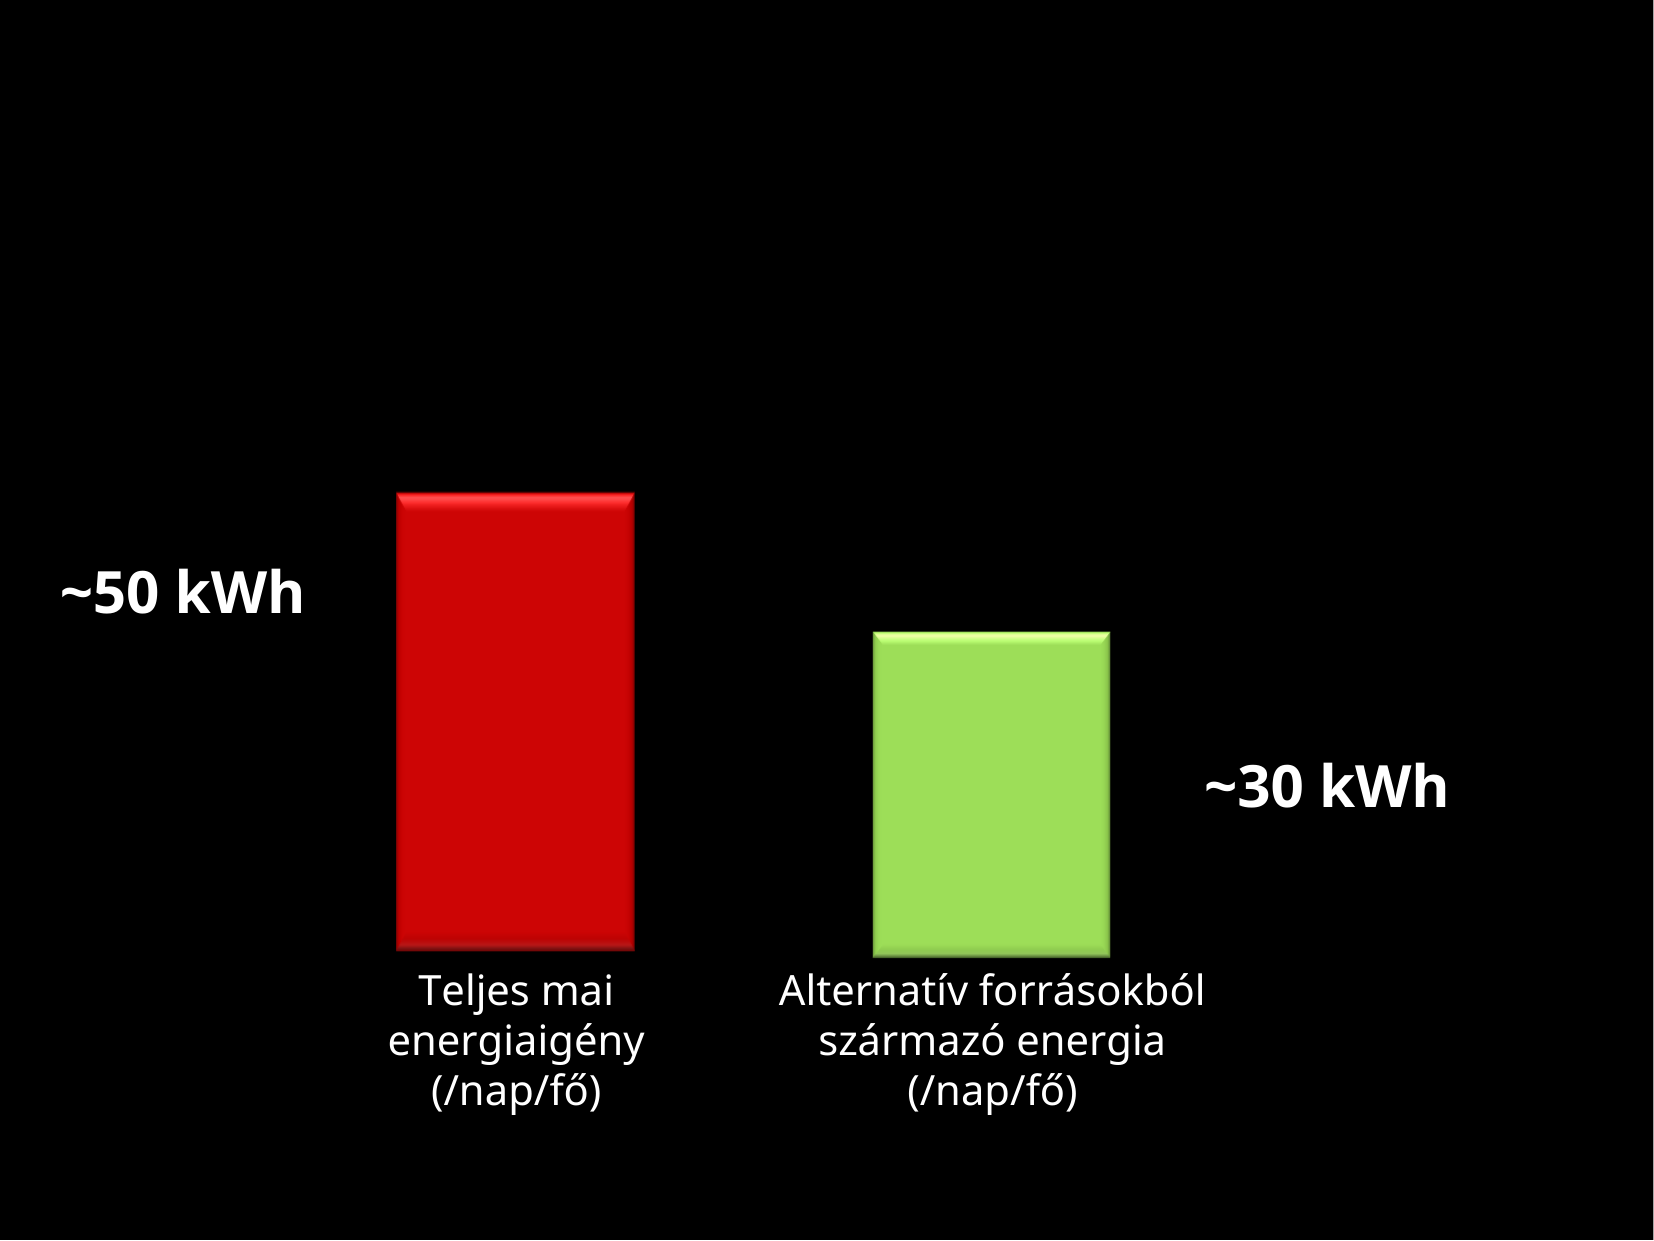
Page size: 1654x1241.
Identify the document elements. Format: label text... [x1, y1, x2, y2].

picture [864, 625, 1119, 974]
text_box ~30 kWh [1145, 753, 1494, 815]
text_box Alternatív forrásokból származó energia (/nap/fő) [727, 955, 1258, 1122]
picture [387, 484, 644, 955]
text_box ~50 kWh [0, 529, 351, 653]
text_box Teljes mai energiaigény (/nap/fő) [297, 955, 727, 1122]
